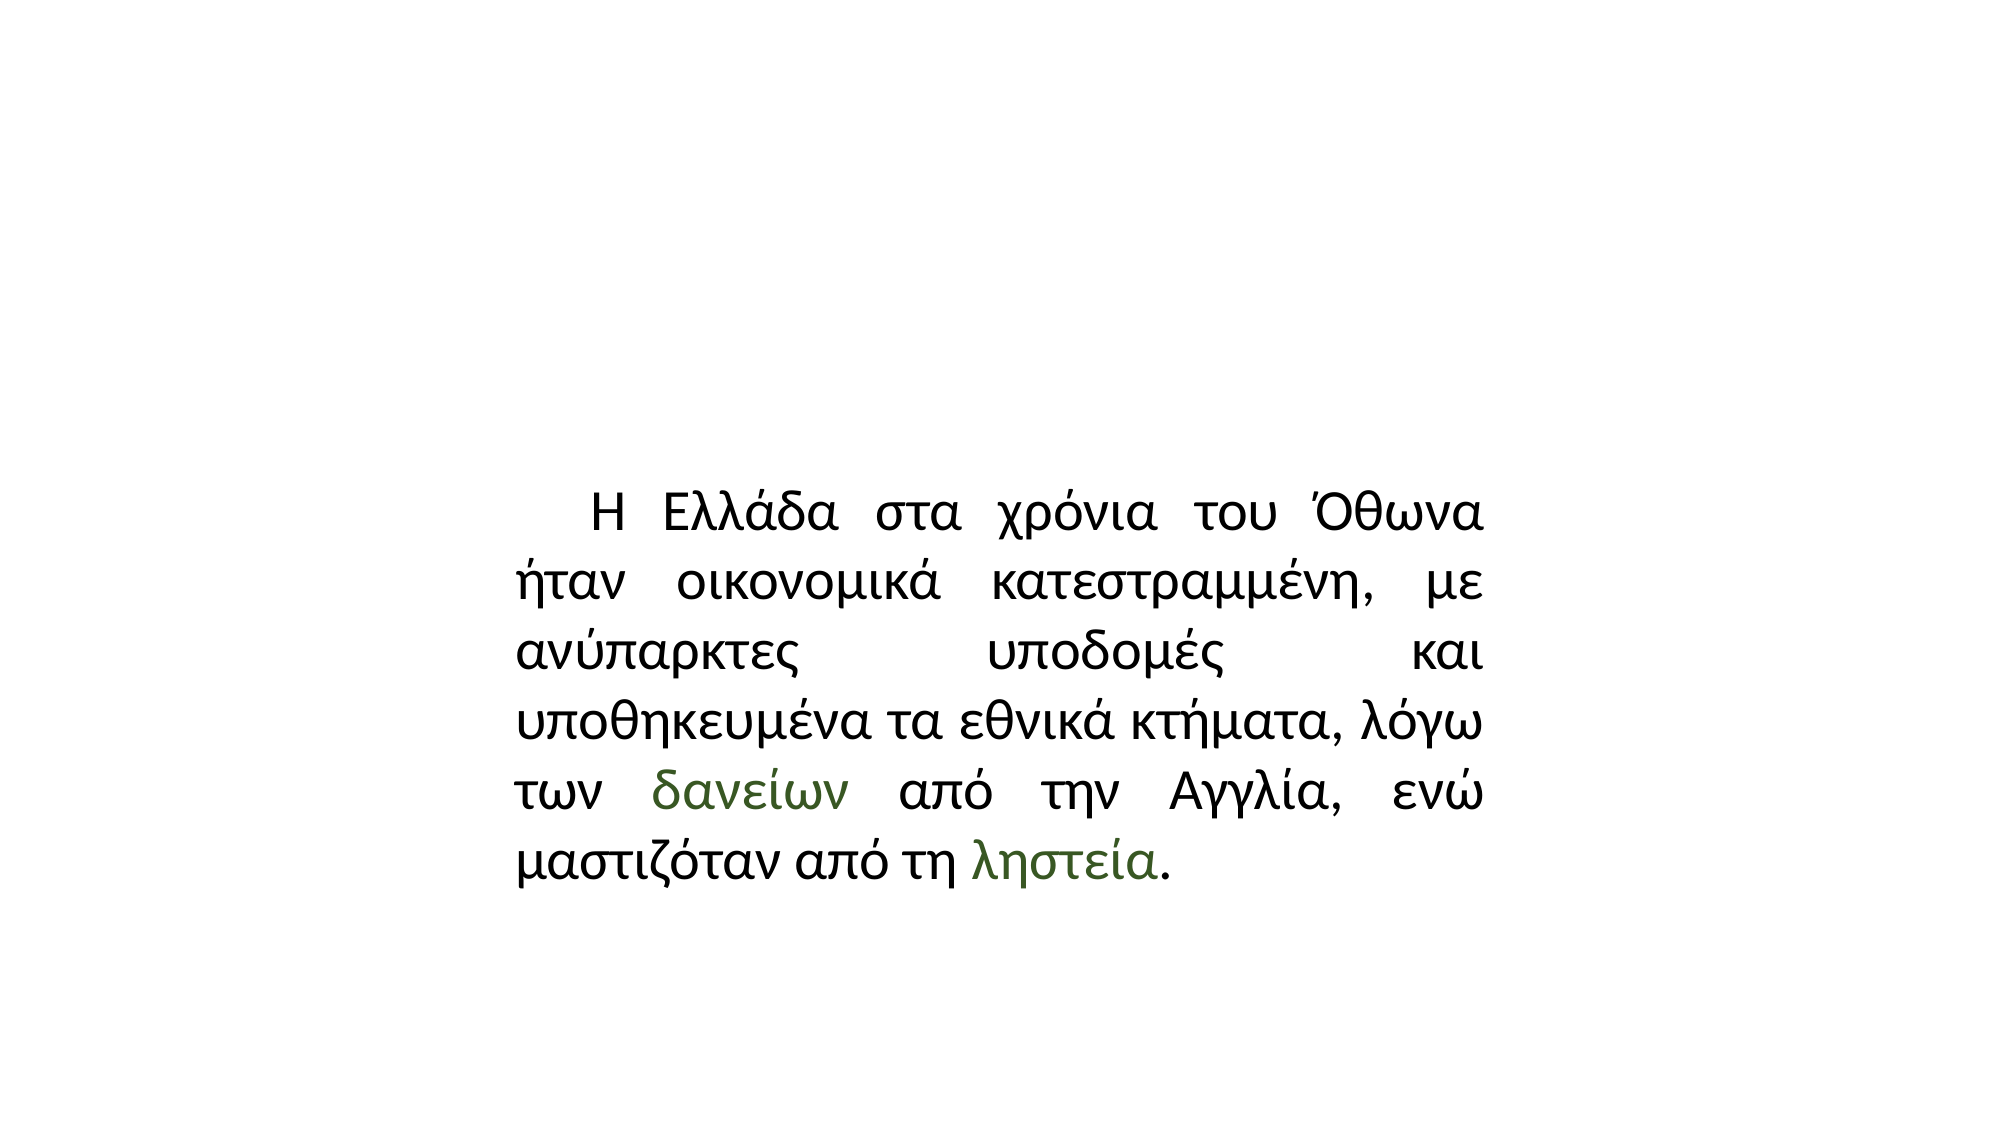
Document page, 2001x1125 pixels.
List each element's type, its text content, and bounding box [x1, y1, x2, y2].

text_box Η Ελλάδα στα χρόνια του Όθωνα ήταν οικονομικά κατεστραμμένη, με ανύπαρκτες υποδομές και υποθηκευμένα τα εθνικά κτήματα, λόγω των δανείων από την Αγγλία, ενώ μαστιζόταν από τη ληστεία. [499, 464, 1500, 904]
